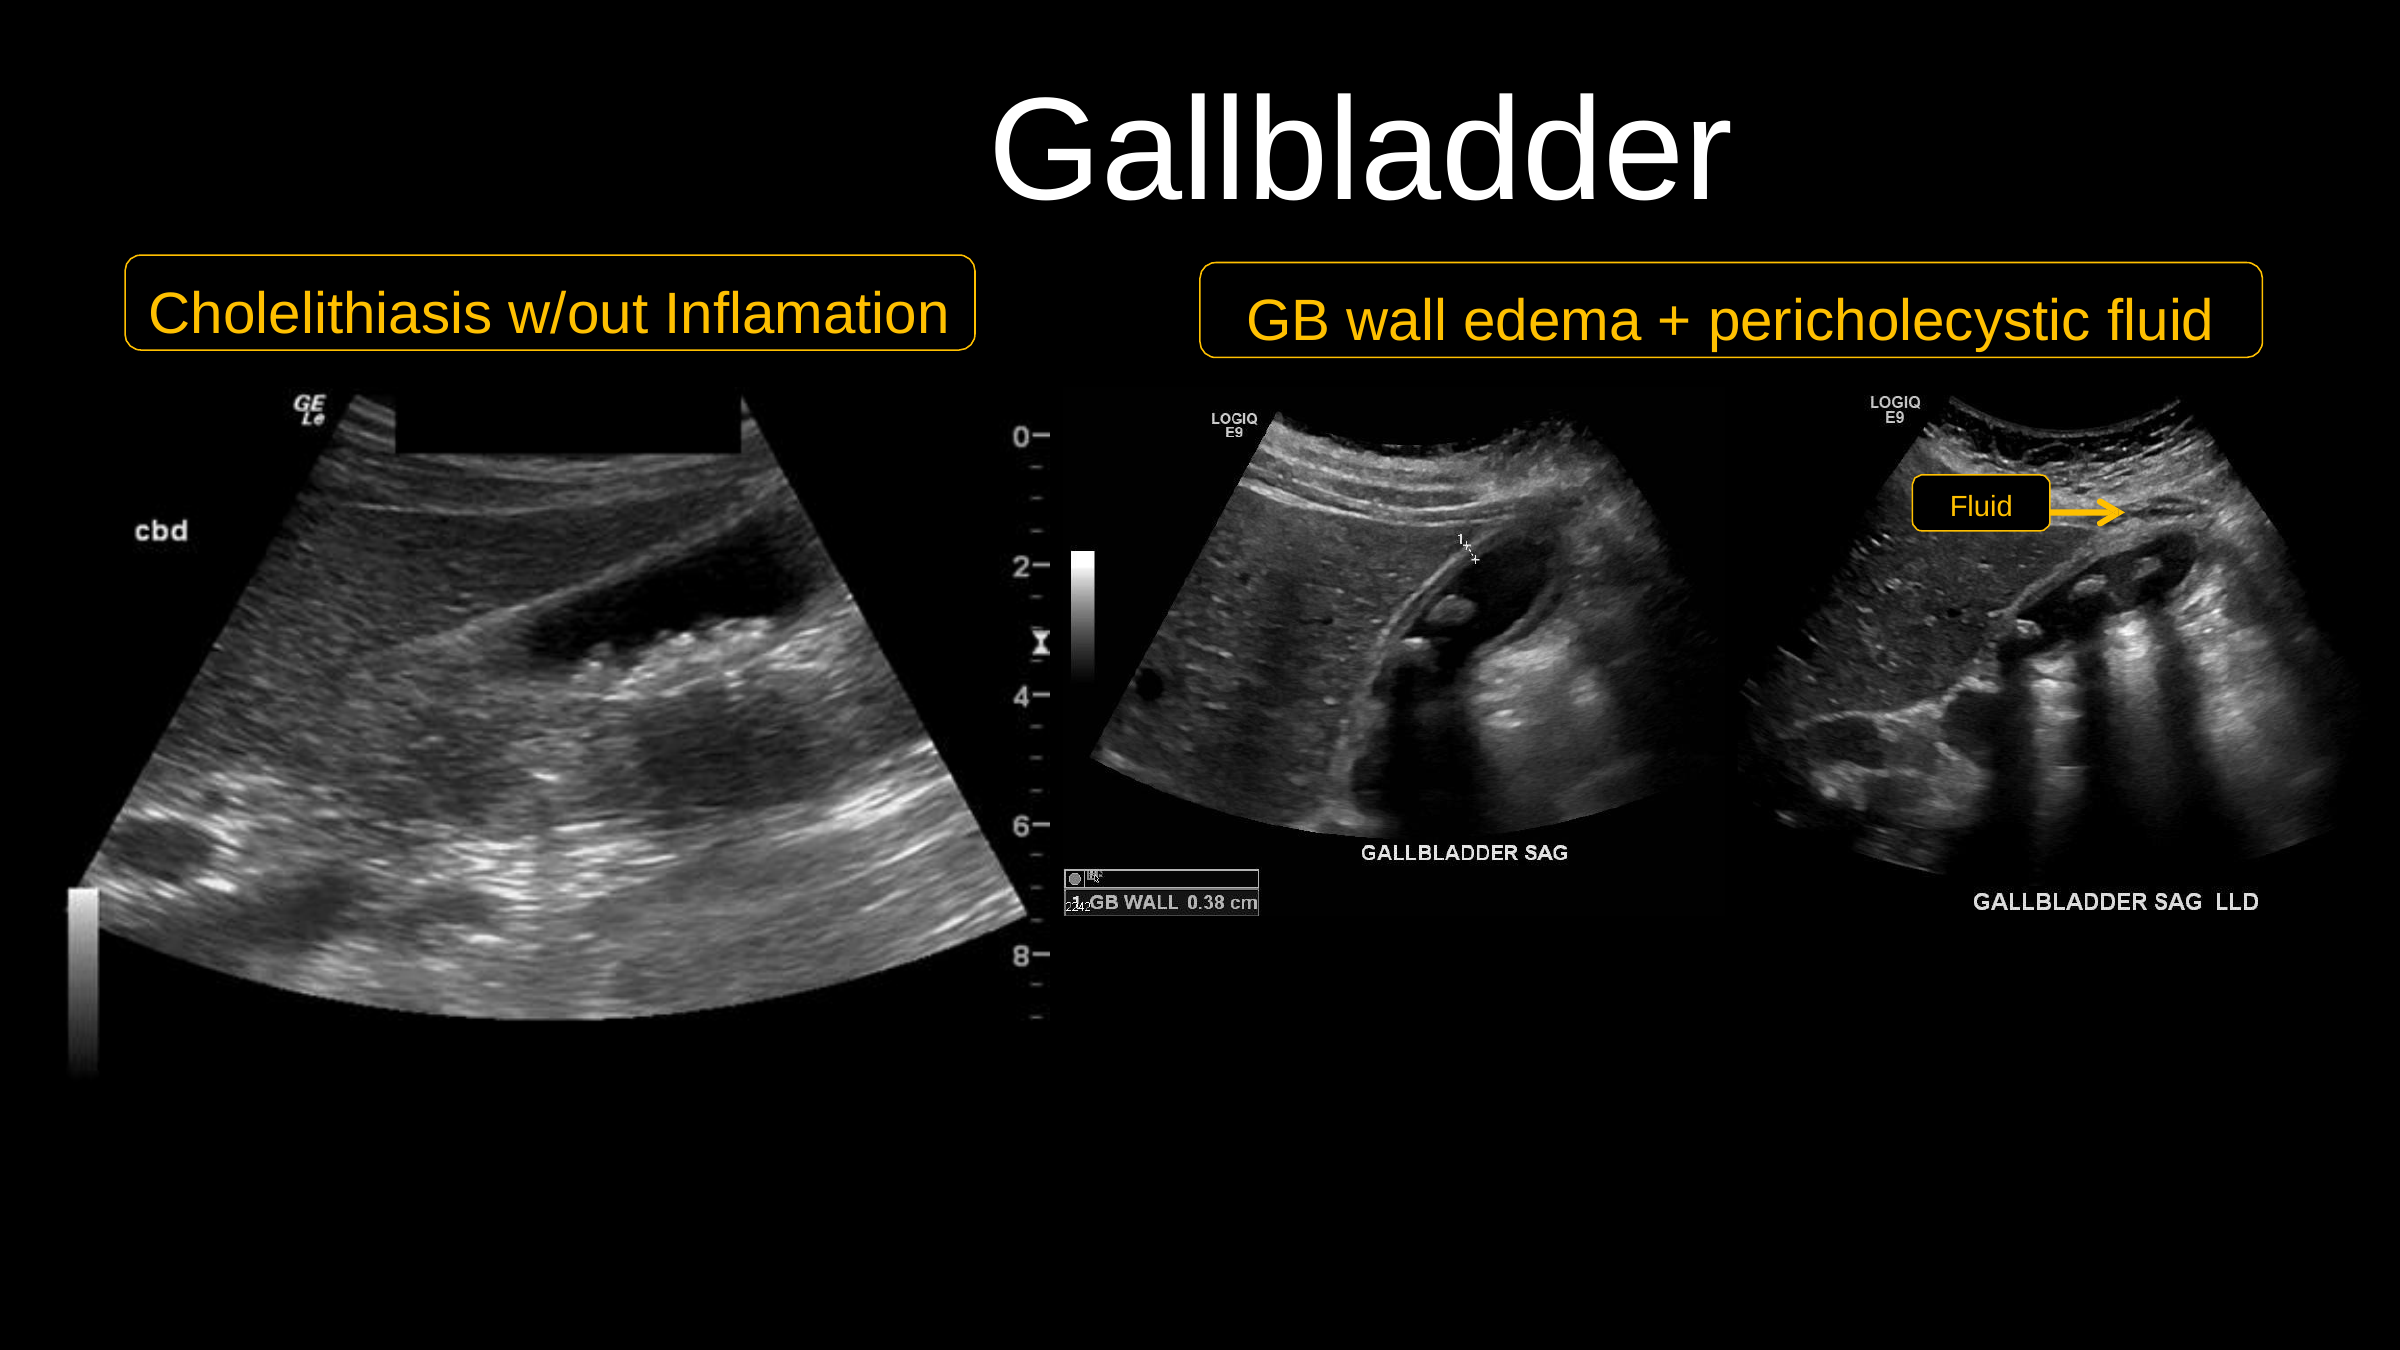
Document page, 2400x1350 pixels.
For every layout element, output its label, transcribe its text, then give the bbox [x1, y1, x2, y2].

title Gallbladder [120, 54, 2280, 280]
text_box Fluid [1947, 487, 2016, 523]
text_box Cholelithiasis w/out Inflamation [146, 274, 953, 345]
text_box [0, 0, 2400, 1350]
text_box GB wall edema + pericholecystic fluid [1244, 282, 2218, 353]
